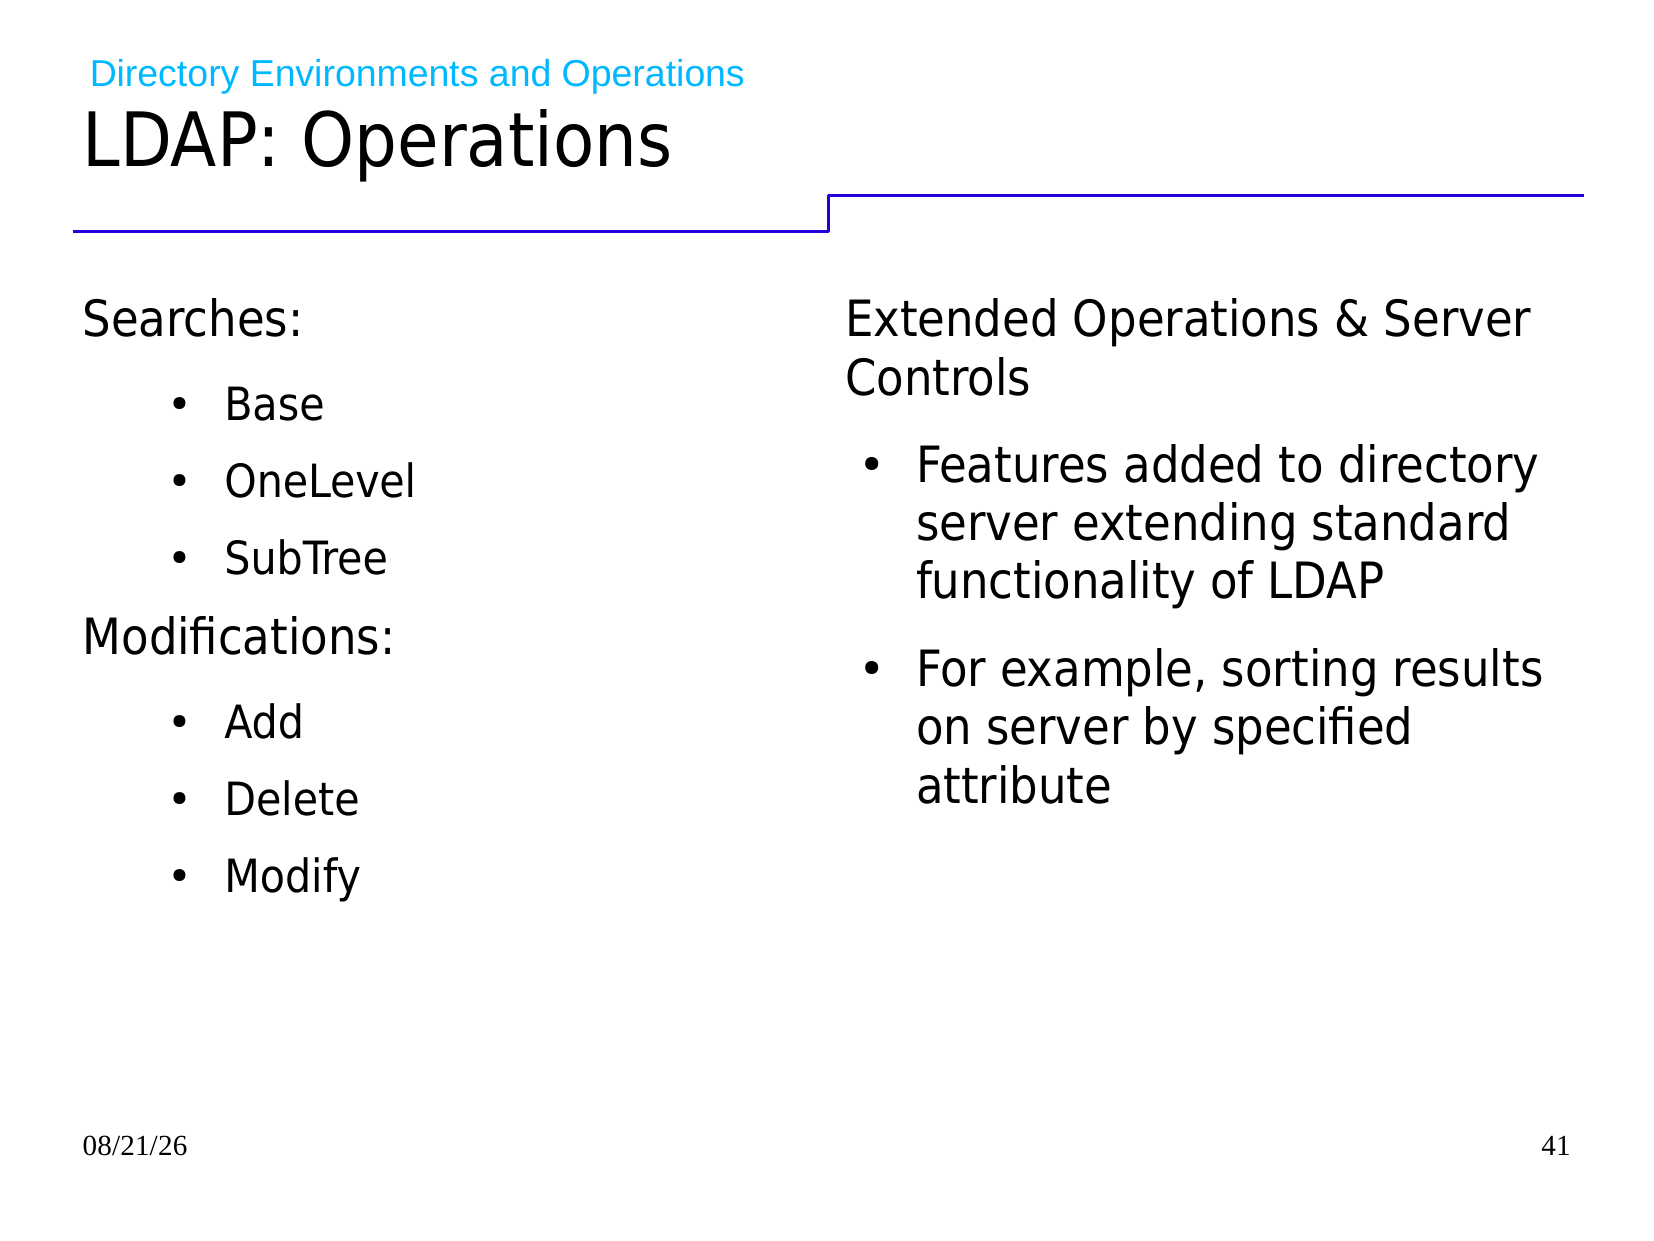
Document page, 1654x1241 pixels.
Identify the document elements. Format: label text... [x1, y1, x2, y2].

text_box Directory Environments and Operations [75, 45, 781, 103]
title LDAP: Operations [82, 49, 1571, 232]
list Searches: Base OneLevel SubTree Modifications: Add Delete Modify [82, 290, 809, 1109]
list Extended Operations & Server Controls Features added to directory server extending standard functionality of LDAP For example, sorting results on server by specified attribute [845, 290, 1572, 1109]
